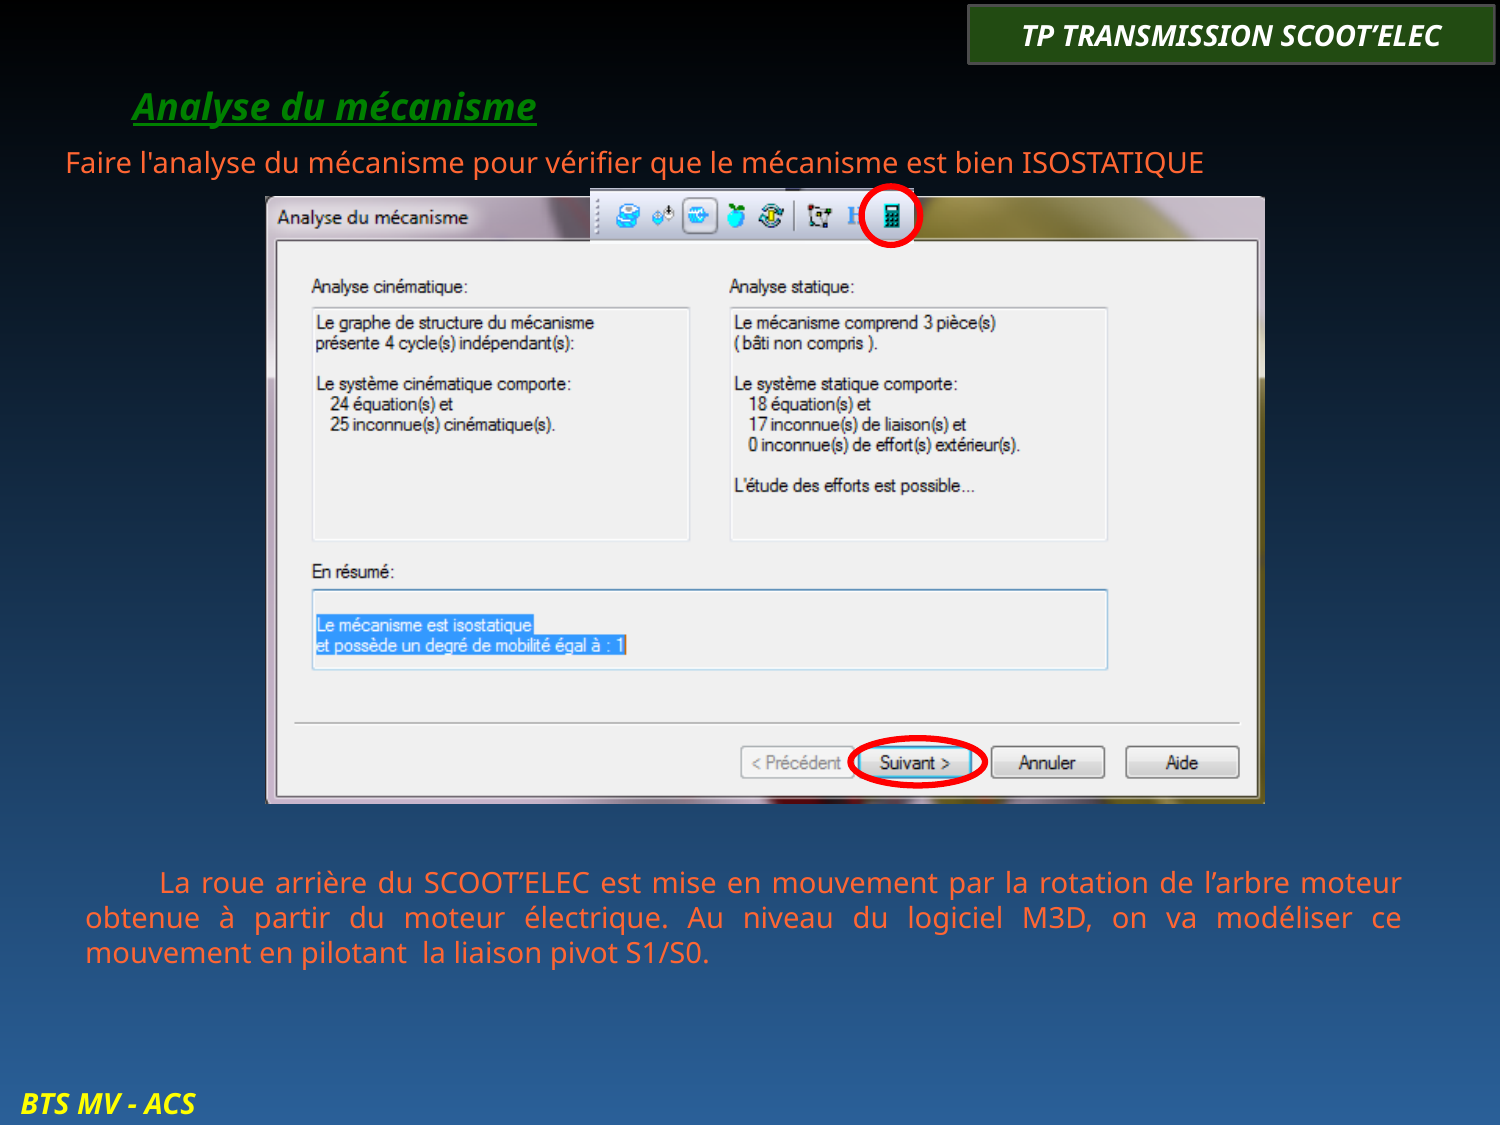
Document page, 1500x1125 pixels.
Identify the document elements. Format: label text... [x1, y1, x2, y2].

text_box Analyse du mécanisme [118, 75, 1446, 136]
picture [865, 190, 917, 241]
picture [265, 188, 1265, 804]
text_box Faire l'analyse du mécanisme pour vérifier que le mécanisme est bien ISOSTATIQUE [50, 136, 1418, 187]
text_box La roue arrière du SCOOT’ELEC est mise en mouvement par la rotation de l’arbre moteur obtenue à partir du moteur électrique. Au niveau du logiciel M3D, on va modéliser ce mouvement en pilotant la liaison pivot S1/S0. [70, 857, 1419, 978]
